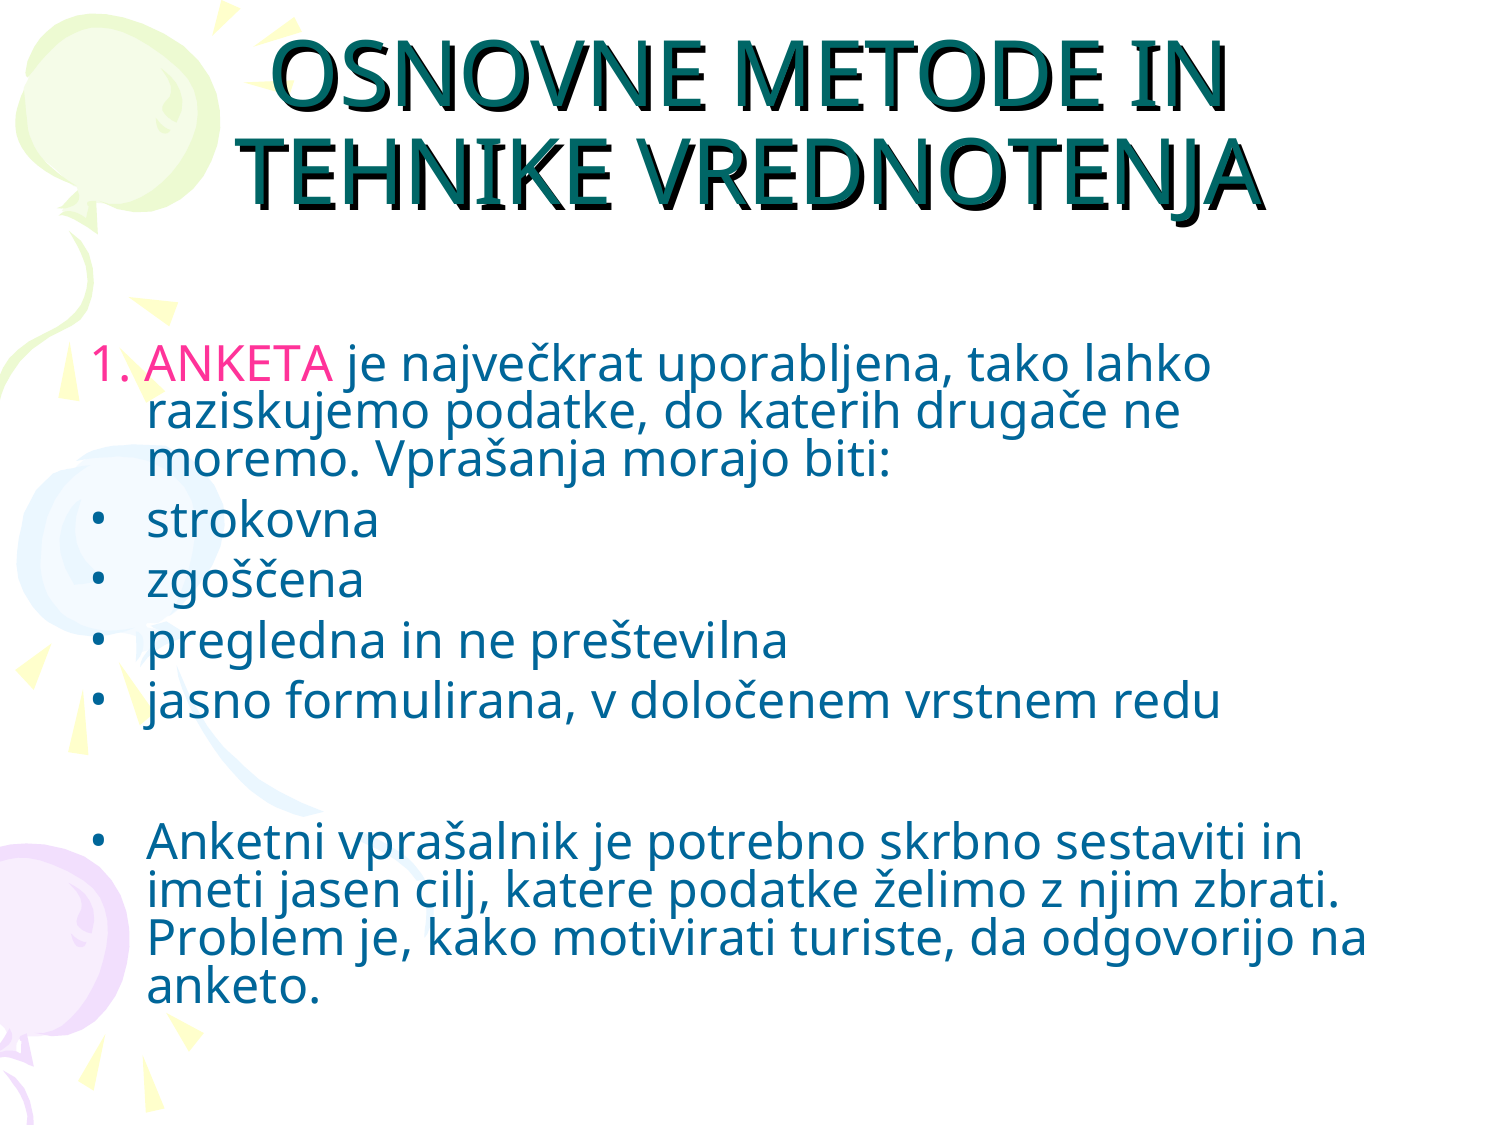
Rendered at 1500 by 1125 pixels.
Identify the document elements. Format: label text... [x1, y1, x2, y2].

list 1. ANKETA je največkrat uporabljena, tako lahko raziskujemo podatke, do katerih drugače ne moremo. Vprašanja morajo biti: strokovna zgoščena pregledna in ne preštevilna jasno formulirana, v določenem vrstnem redu Anketni vprašalnik je potrebno skrbno sestaviti in imeti jasen cilj, katere podatke želimo z njim zbrati. Problem je, kako motivirati turiste, da odgovorijo na anketo. [75, 262, 1426, 994]
title OSNOVNE METODE IN TEHNIKE VREDNOTENJA [72, 16, 1426, 233]
